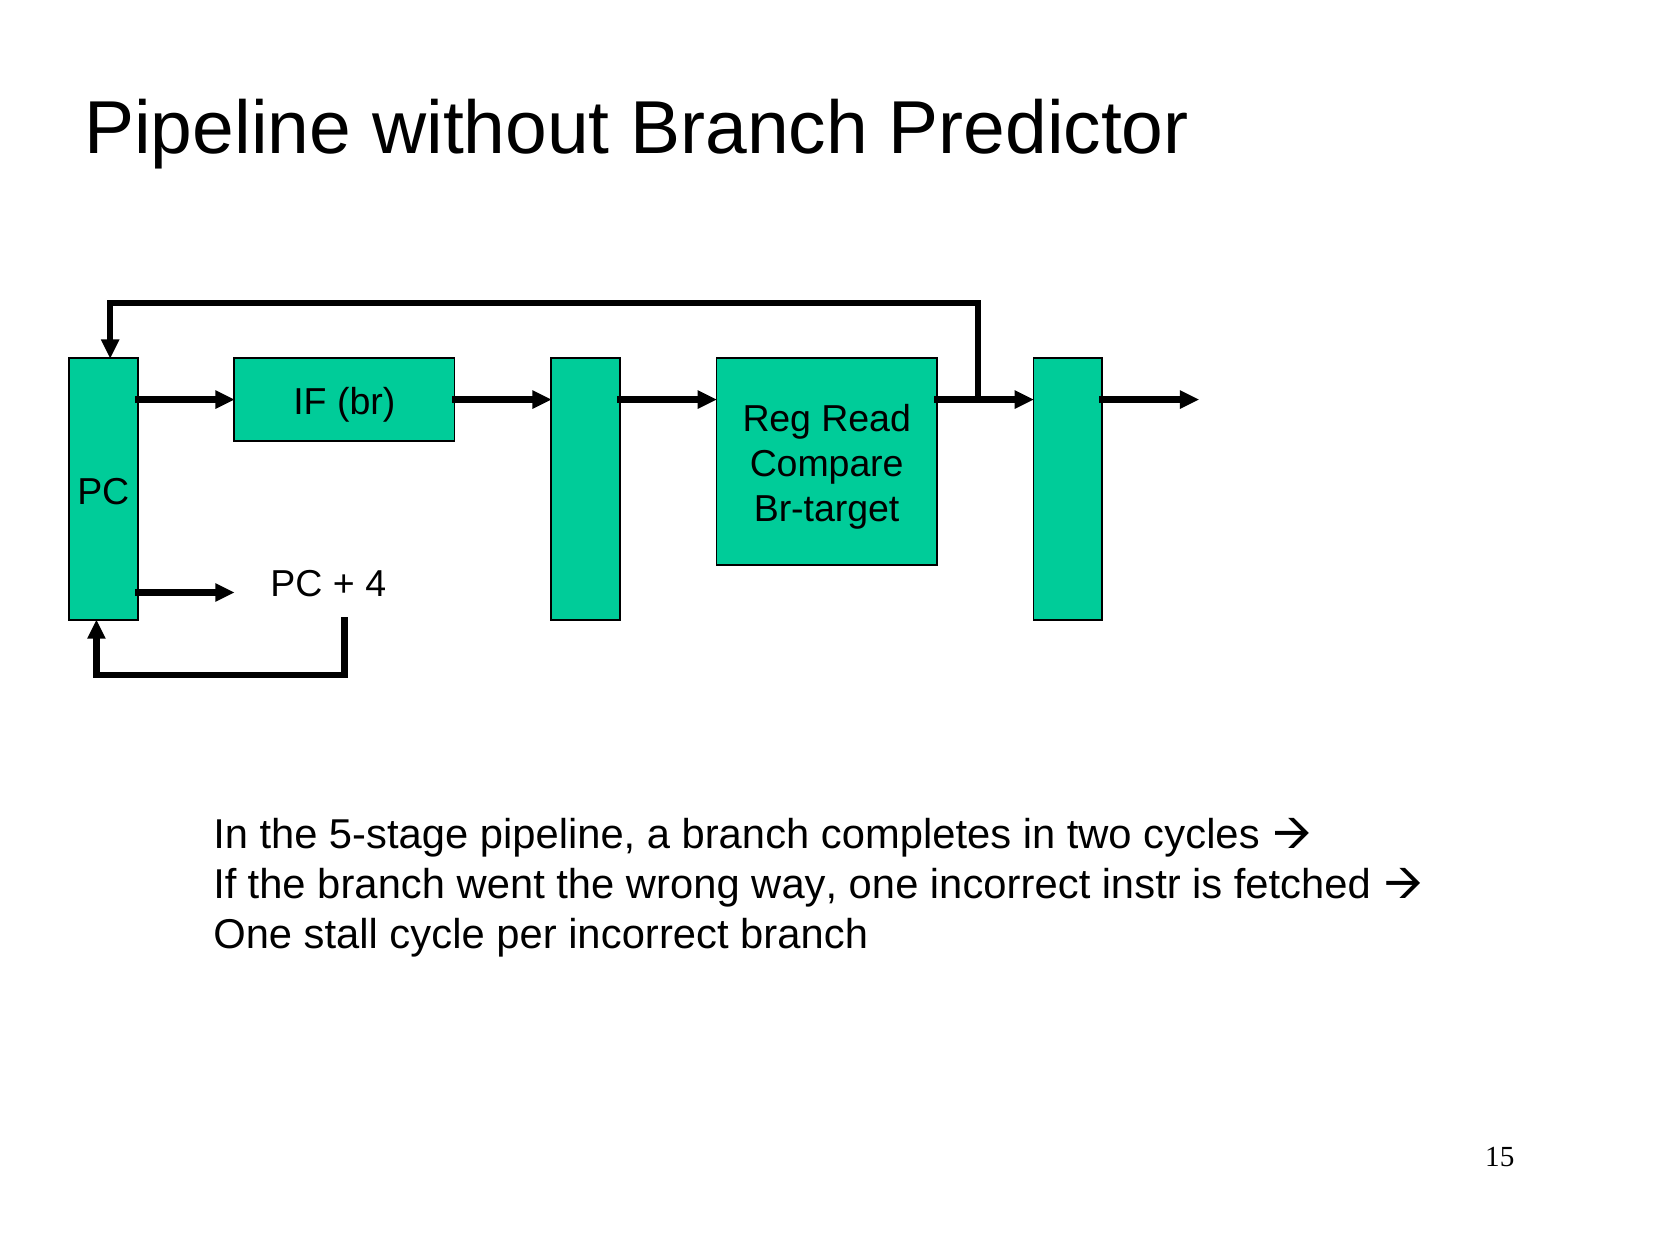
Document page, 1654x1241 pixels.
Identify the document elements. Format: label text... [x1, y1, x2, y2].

text_box IF (br) [234, 358, 455, 441]
text_box 23 [1184, 1129, 1530, 1213]
text_box [551, 403, 621, 621]
text_box In the 5-stage pipeline, a branch completes in two cycles  If the branch went the wrong way, one incorrect instr is fetched  One stall cycle per incorrect branch [198, 799, 1440, 965]
text_box Pipeline without Branch Predictor [69, 71, 1205, 177]
text_box PC + 4 [255, 551, 402, 612]
text_box PC [68, 358, 138, 621]
text_box Reg Read Compare Br-target [716, 358, 937, 565]
text_box [1033, 403, 1103, 621]
